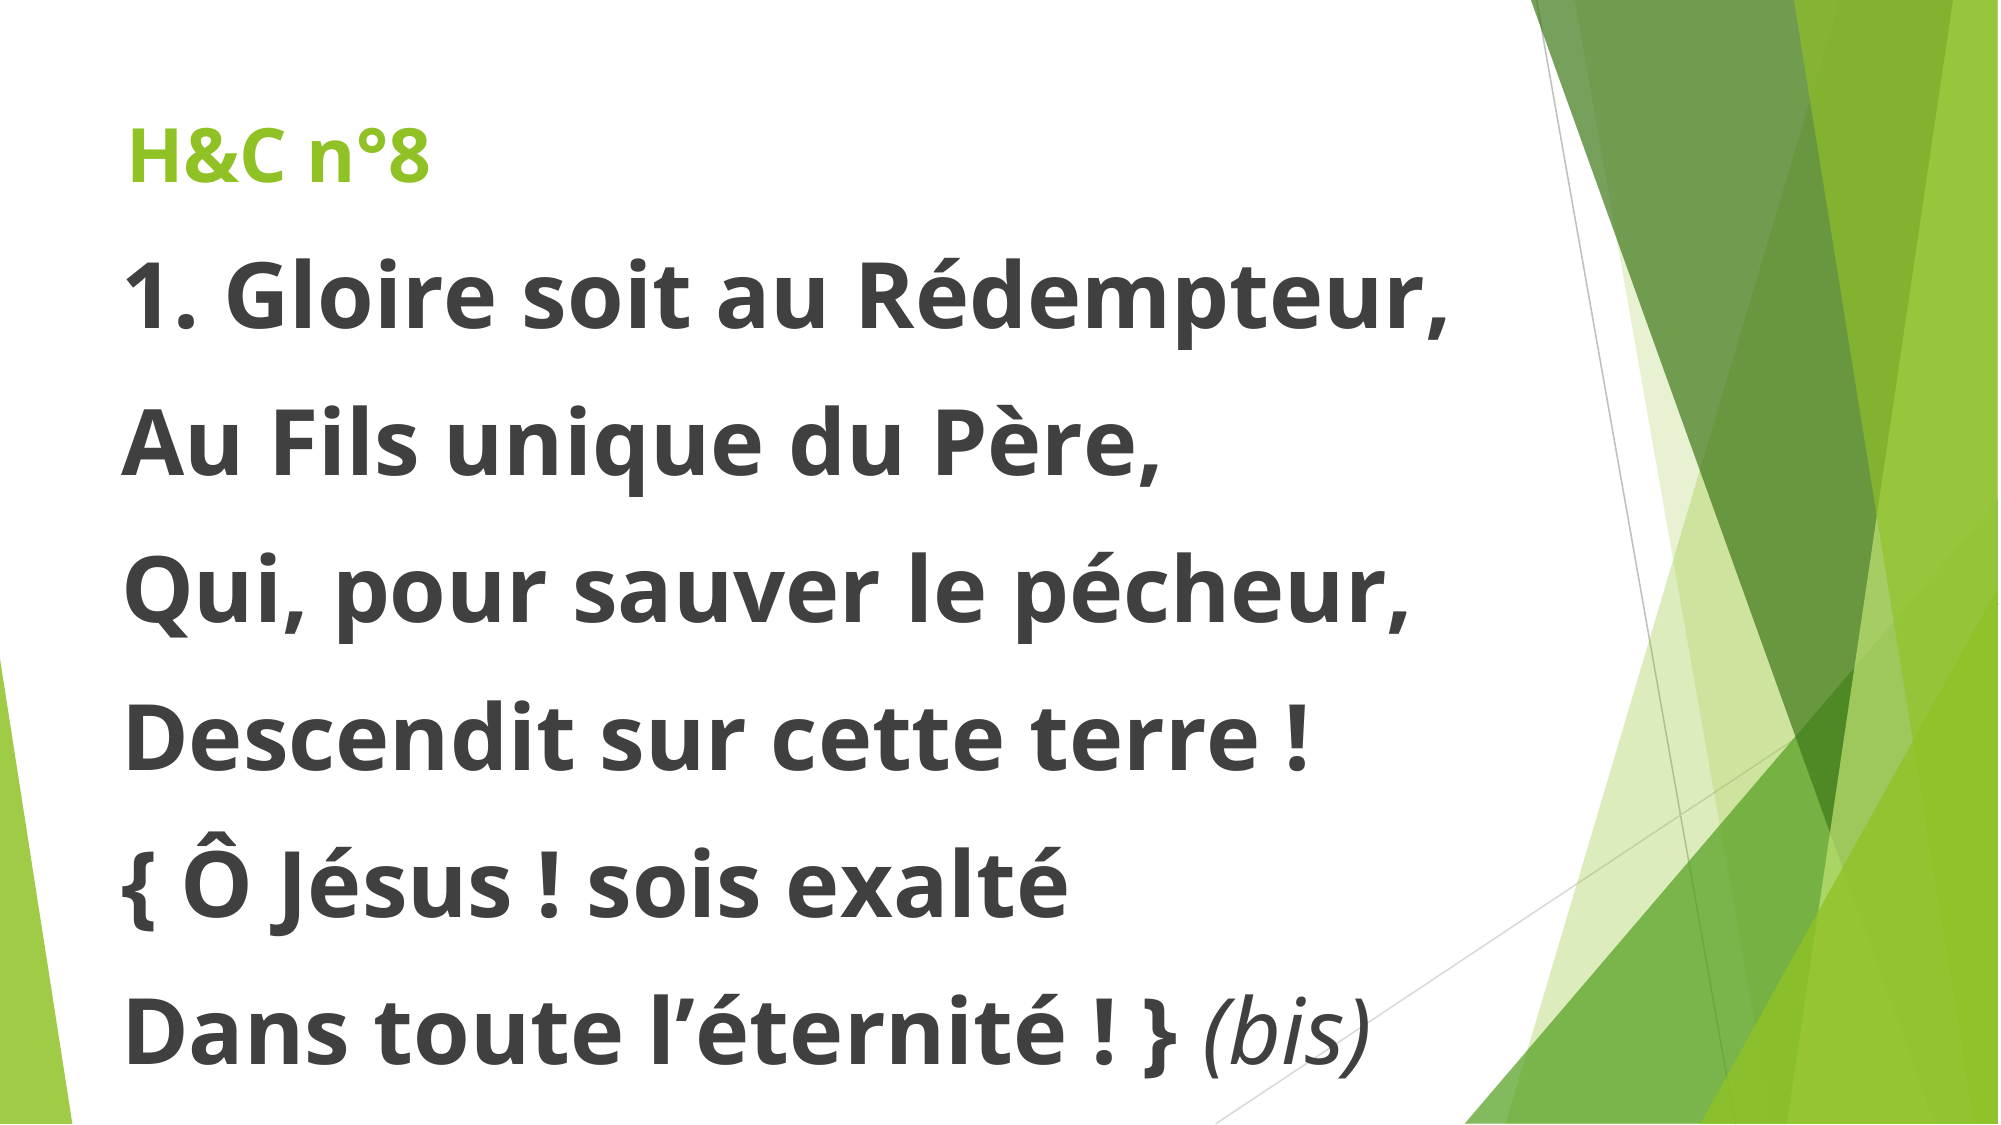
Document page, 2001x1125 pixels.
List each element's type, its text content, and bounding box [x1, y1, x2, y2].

text_box H&C n°8 [111, 99, 1522, 213]
text_box 1. Gloire soit au Rédempteur, Au Fils unique du Père, Qui, pour sauver le pécheur, Descendit sur cette terre ! { Ô Jésus ! sois exalté Dans toute l’éternité ! } (bis) [106, 213, 1973, 1037]
